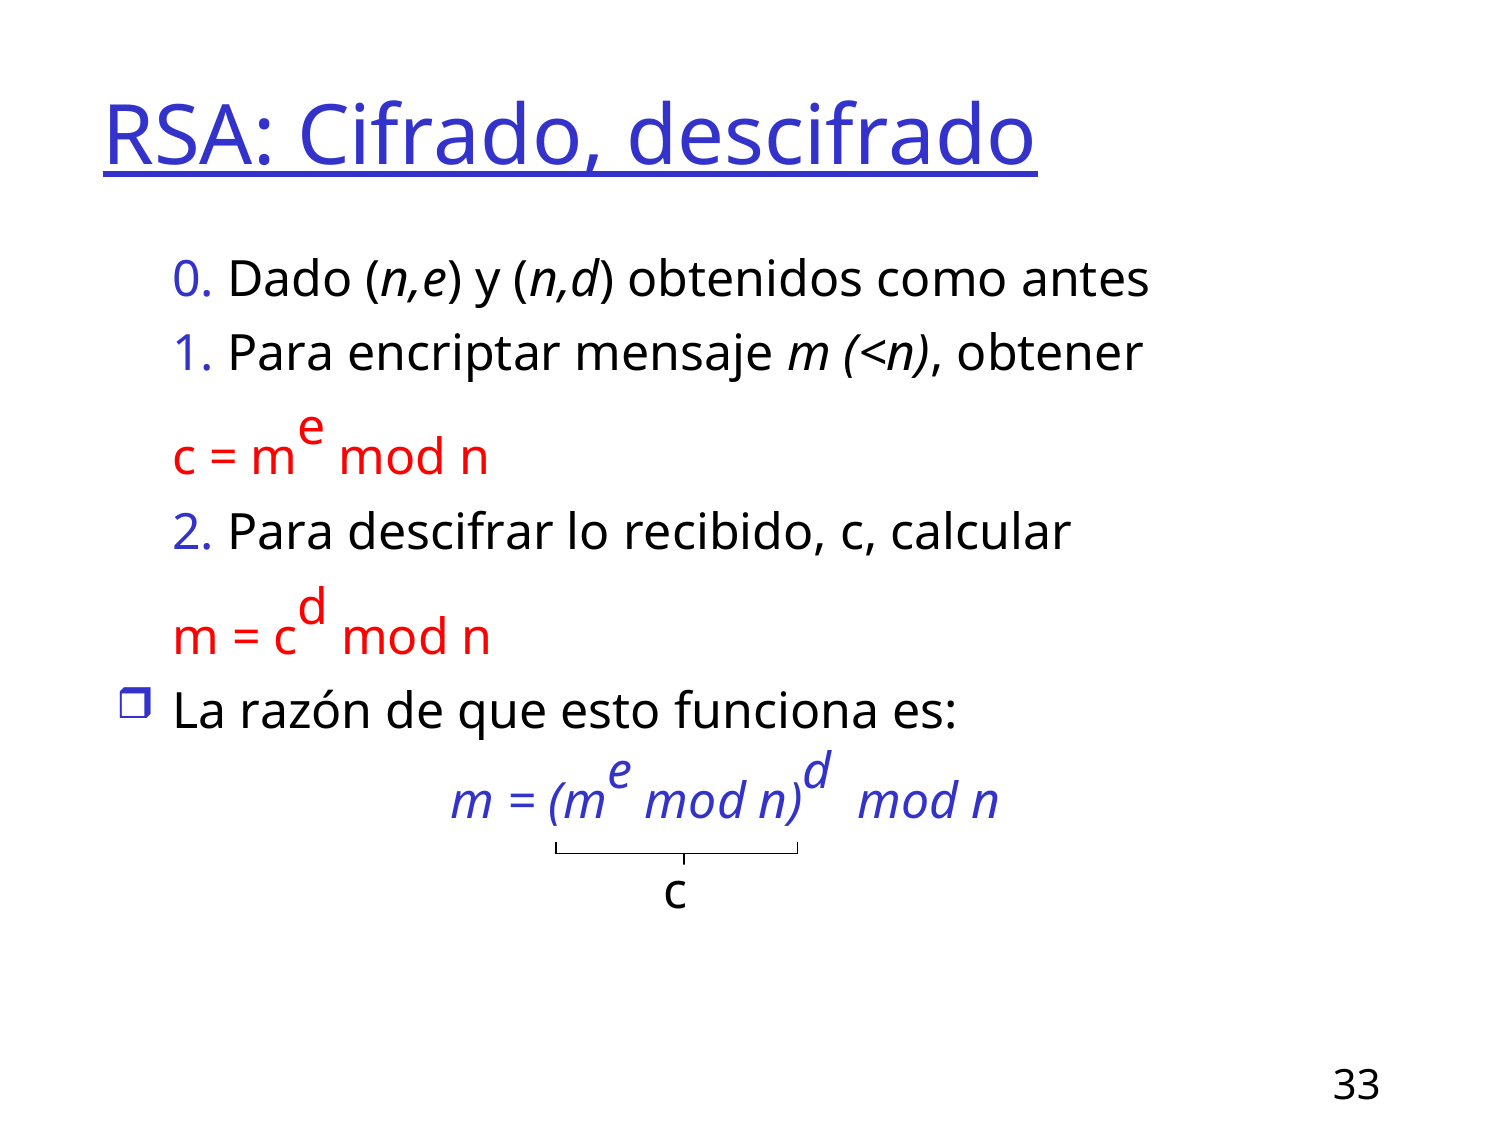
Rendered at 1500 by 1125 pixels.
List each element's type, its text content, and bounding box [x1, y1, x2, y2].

list 0. Dado (n,e) y (n,d) obtenidos como antes 1. Para encriptar mensaje m (<n), obtener c = me mod n 2. Para descifrar lo recibido, c, calcular m = cd mod n La razón de que esto funciona es: [101, 238, 1377, 1041]
title RSA: Cifrado, descifrado [87, 23, 1363, 239]
